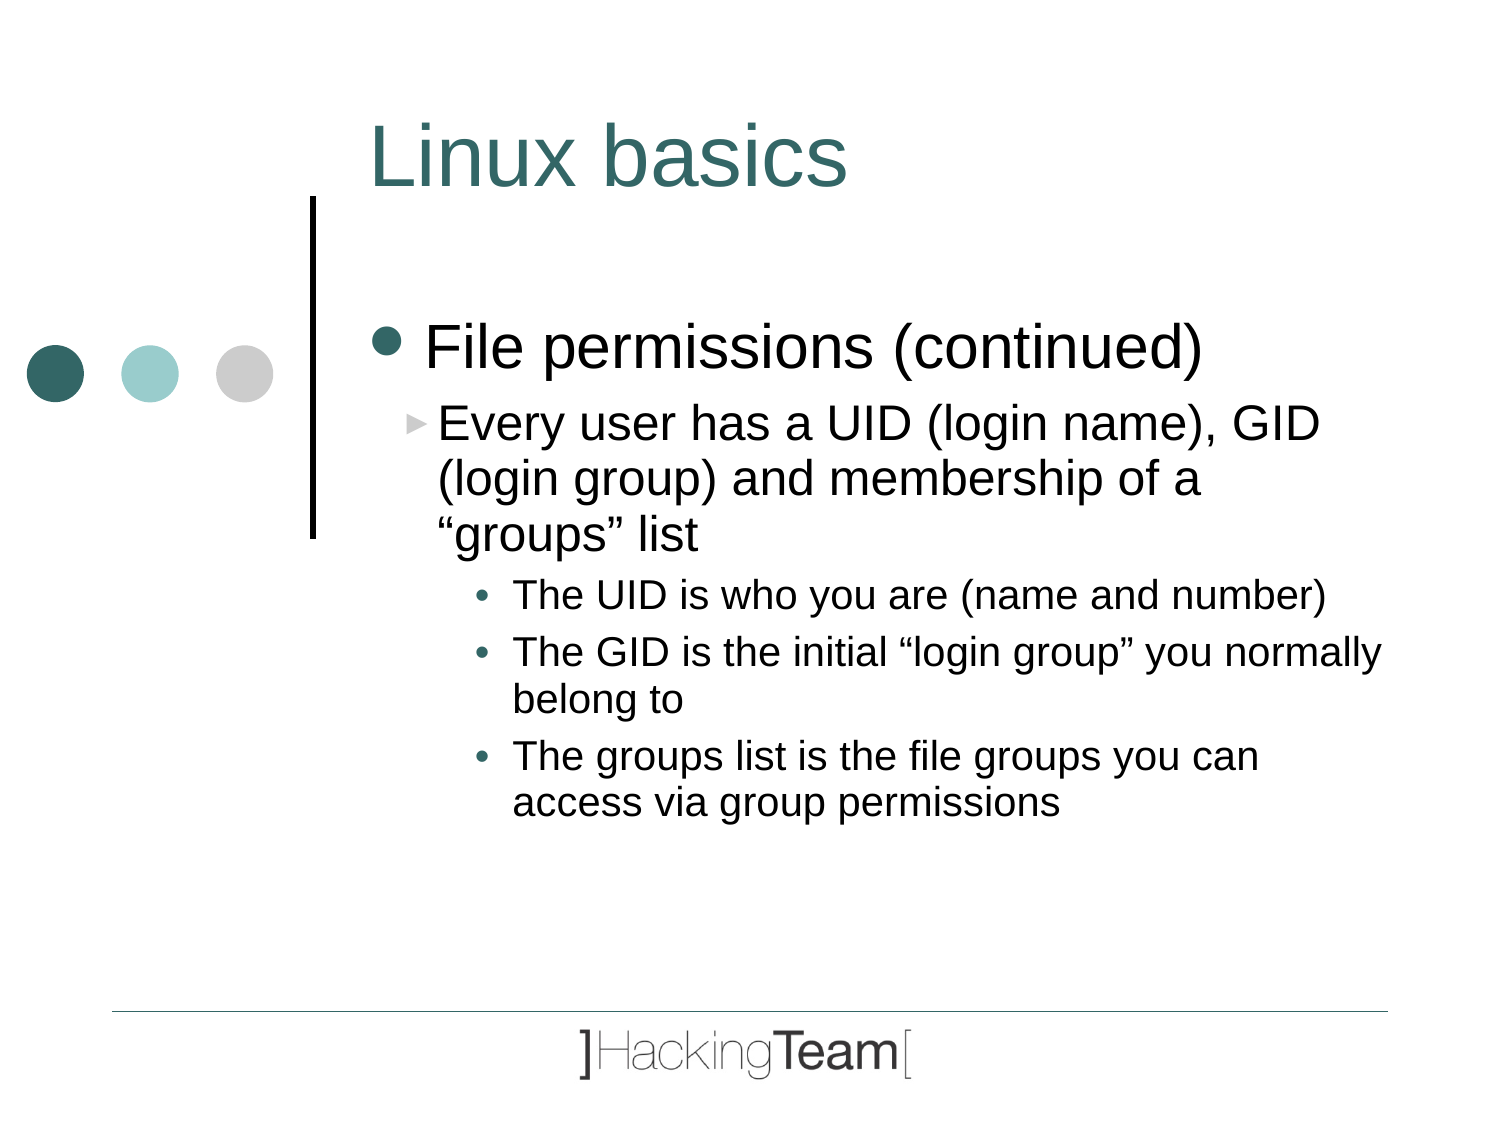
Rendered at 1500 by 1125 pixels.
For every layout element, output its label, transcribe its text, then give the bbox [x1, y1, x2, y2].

picture [574, 1041, 916, 1084]
title Linux basics [249, 38, 1401, 275]
list File permissions (continued) Every user has a UID (login name), GID (login group) and membership of a “groups” list The UID is who you are (name and number) The GID is the initial “login group” you normally belong to The groups list is the file groups you can access via group permissions [249, 312, 1401, 1041]
